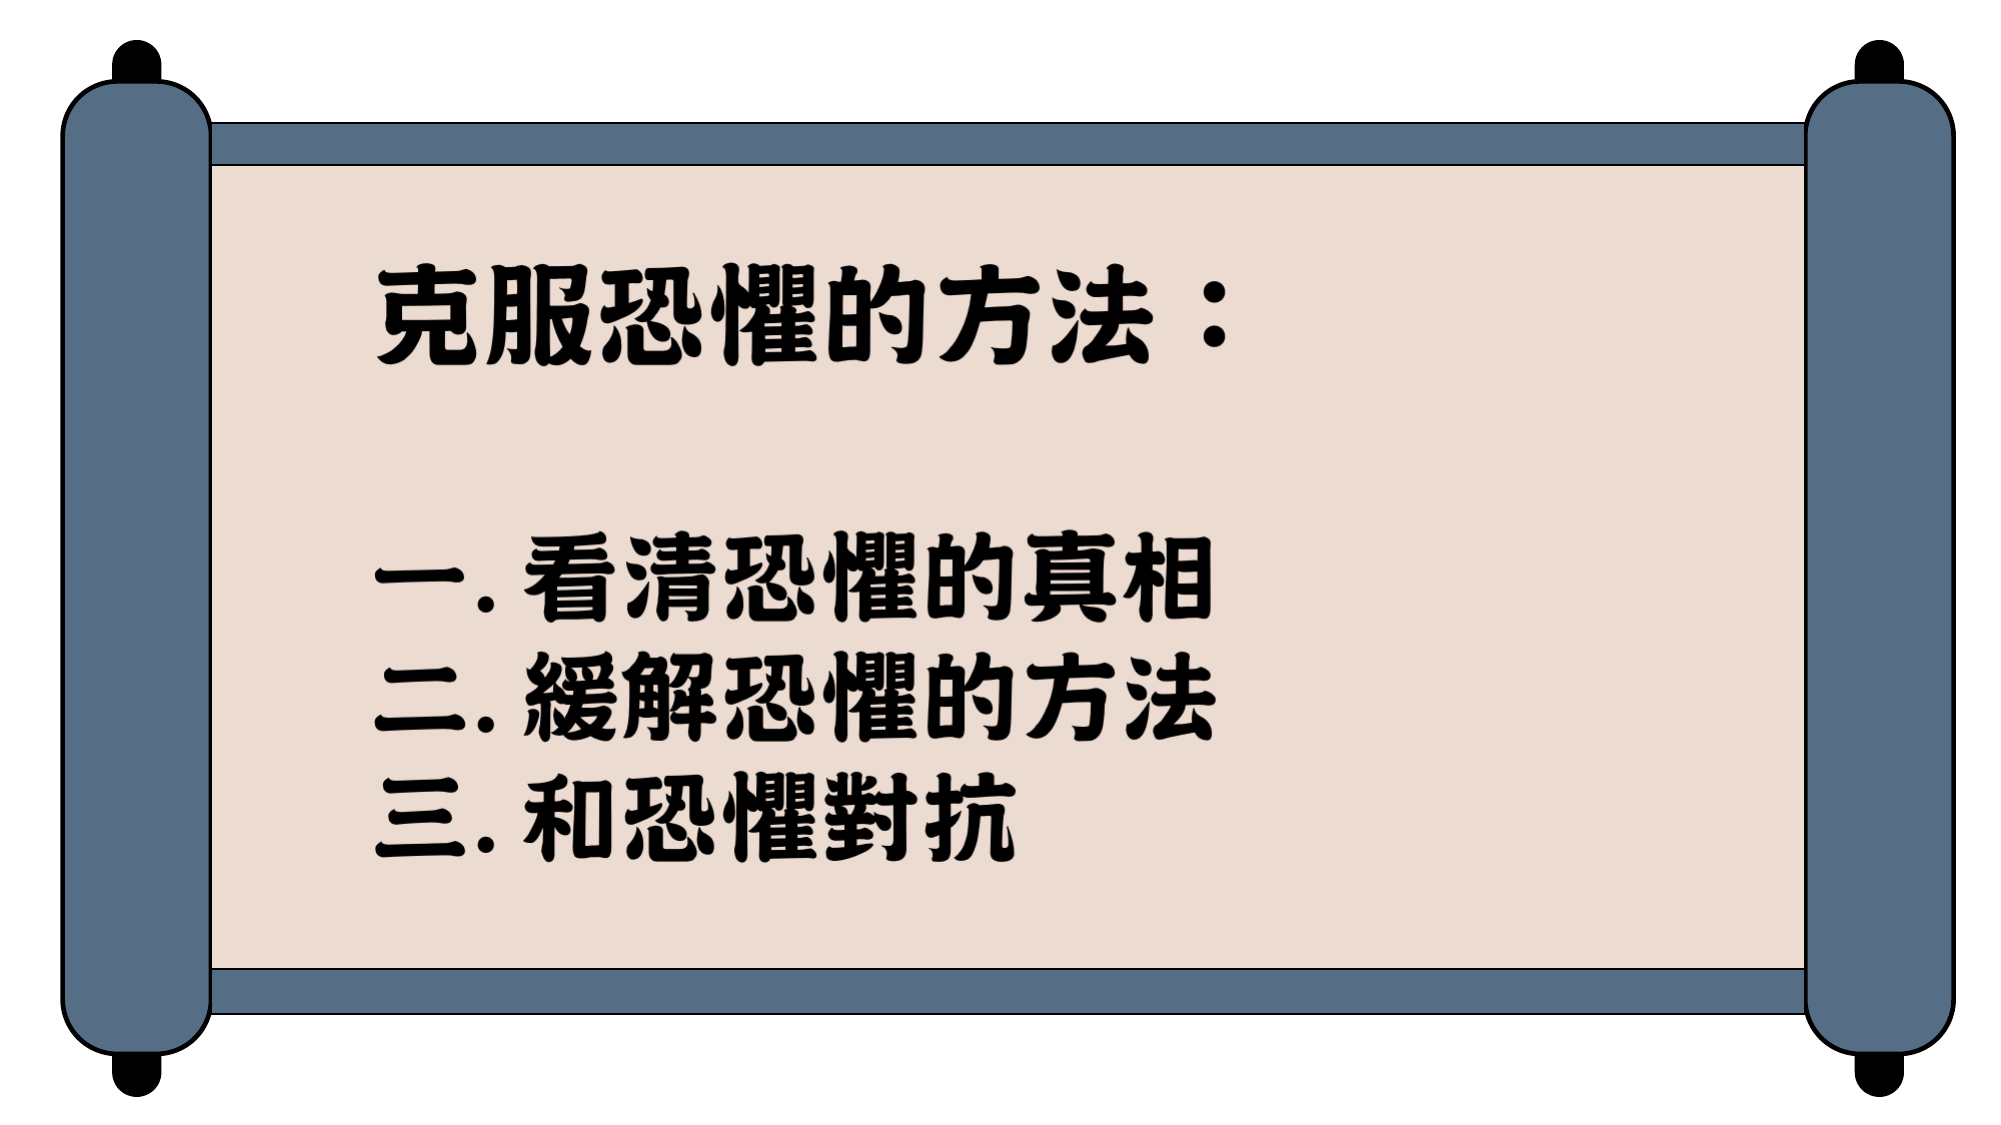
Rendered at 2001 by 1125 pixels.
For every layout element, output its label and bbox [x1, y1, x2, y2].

picture [302, 204, 1548, 930]
text_box [62, 39, 1954, 1097]
